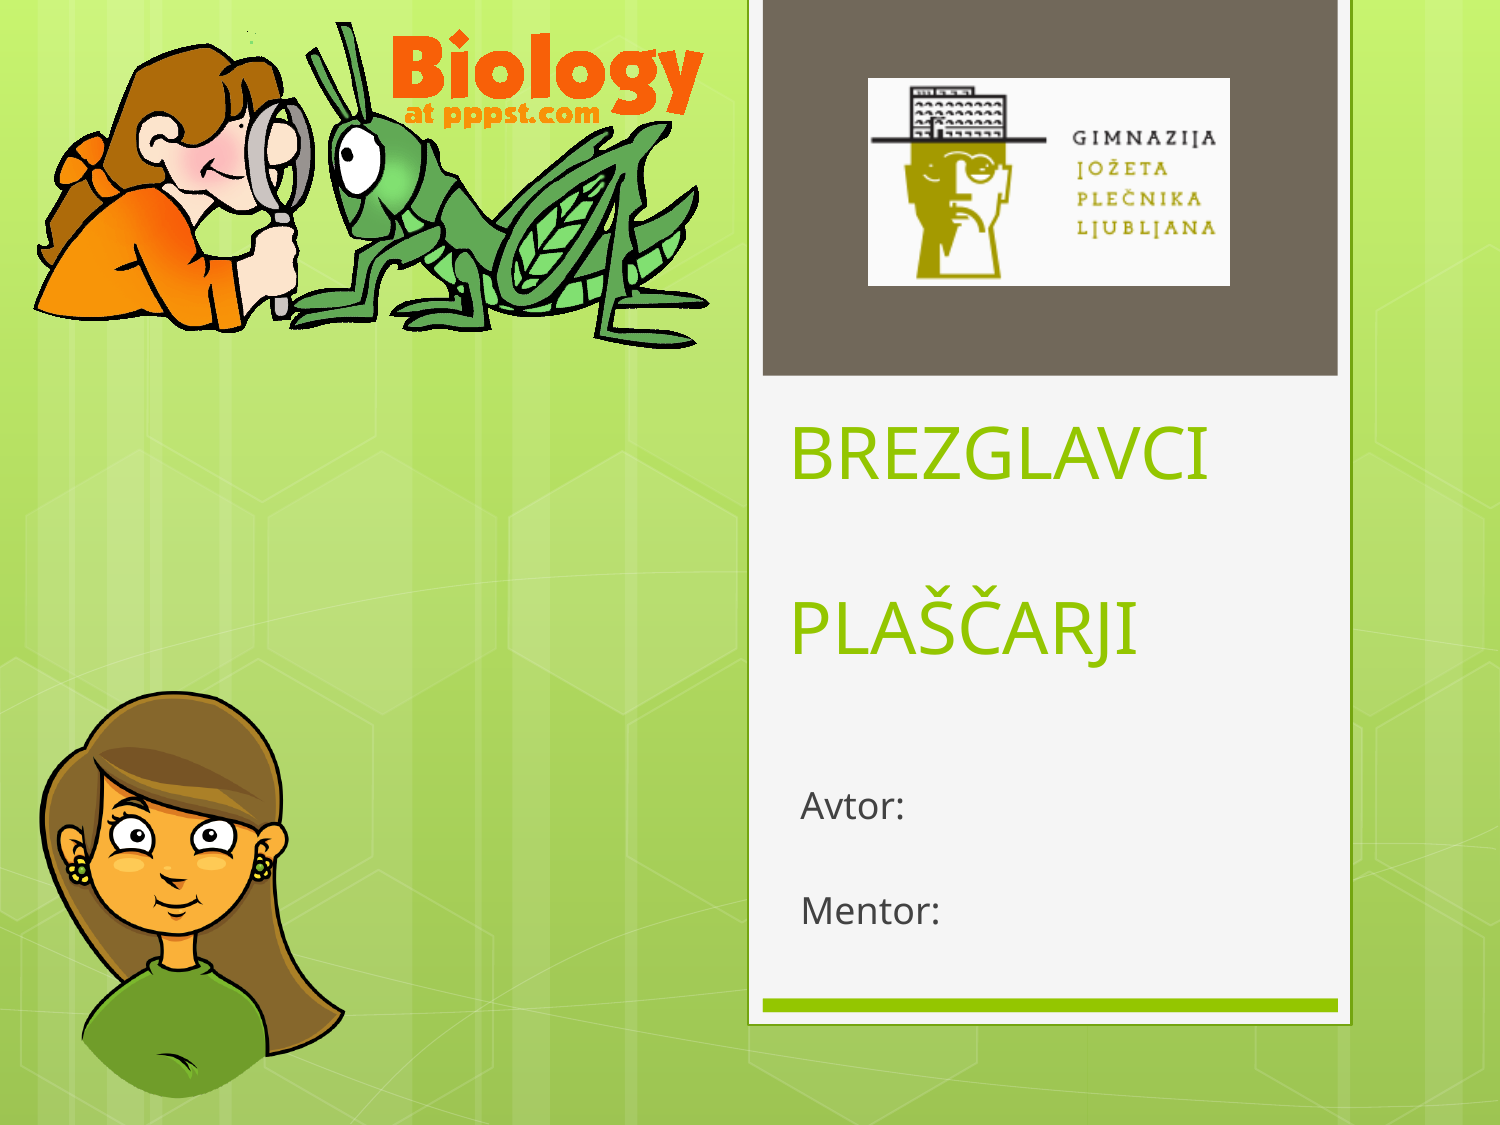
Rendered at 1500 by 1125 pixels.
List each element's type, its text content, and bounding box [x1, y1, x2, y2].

title BREZGLAVCI PLAŠČARJI [773, 397, 1318, 677]
picture [0, 645, 435, 1125]
picture [29, 8, 727, 356]
picture [868, 78, 1230, 286]
subtitle Avtor: Mentor: [785, 774, 1329, 982]
